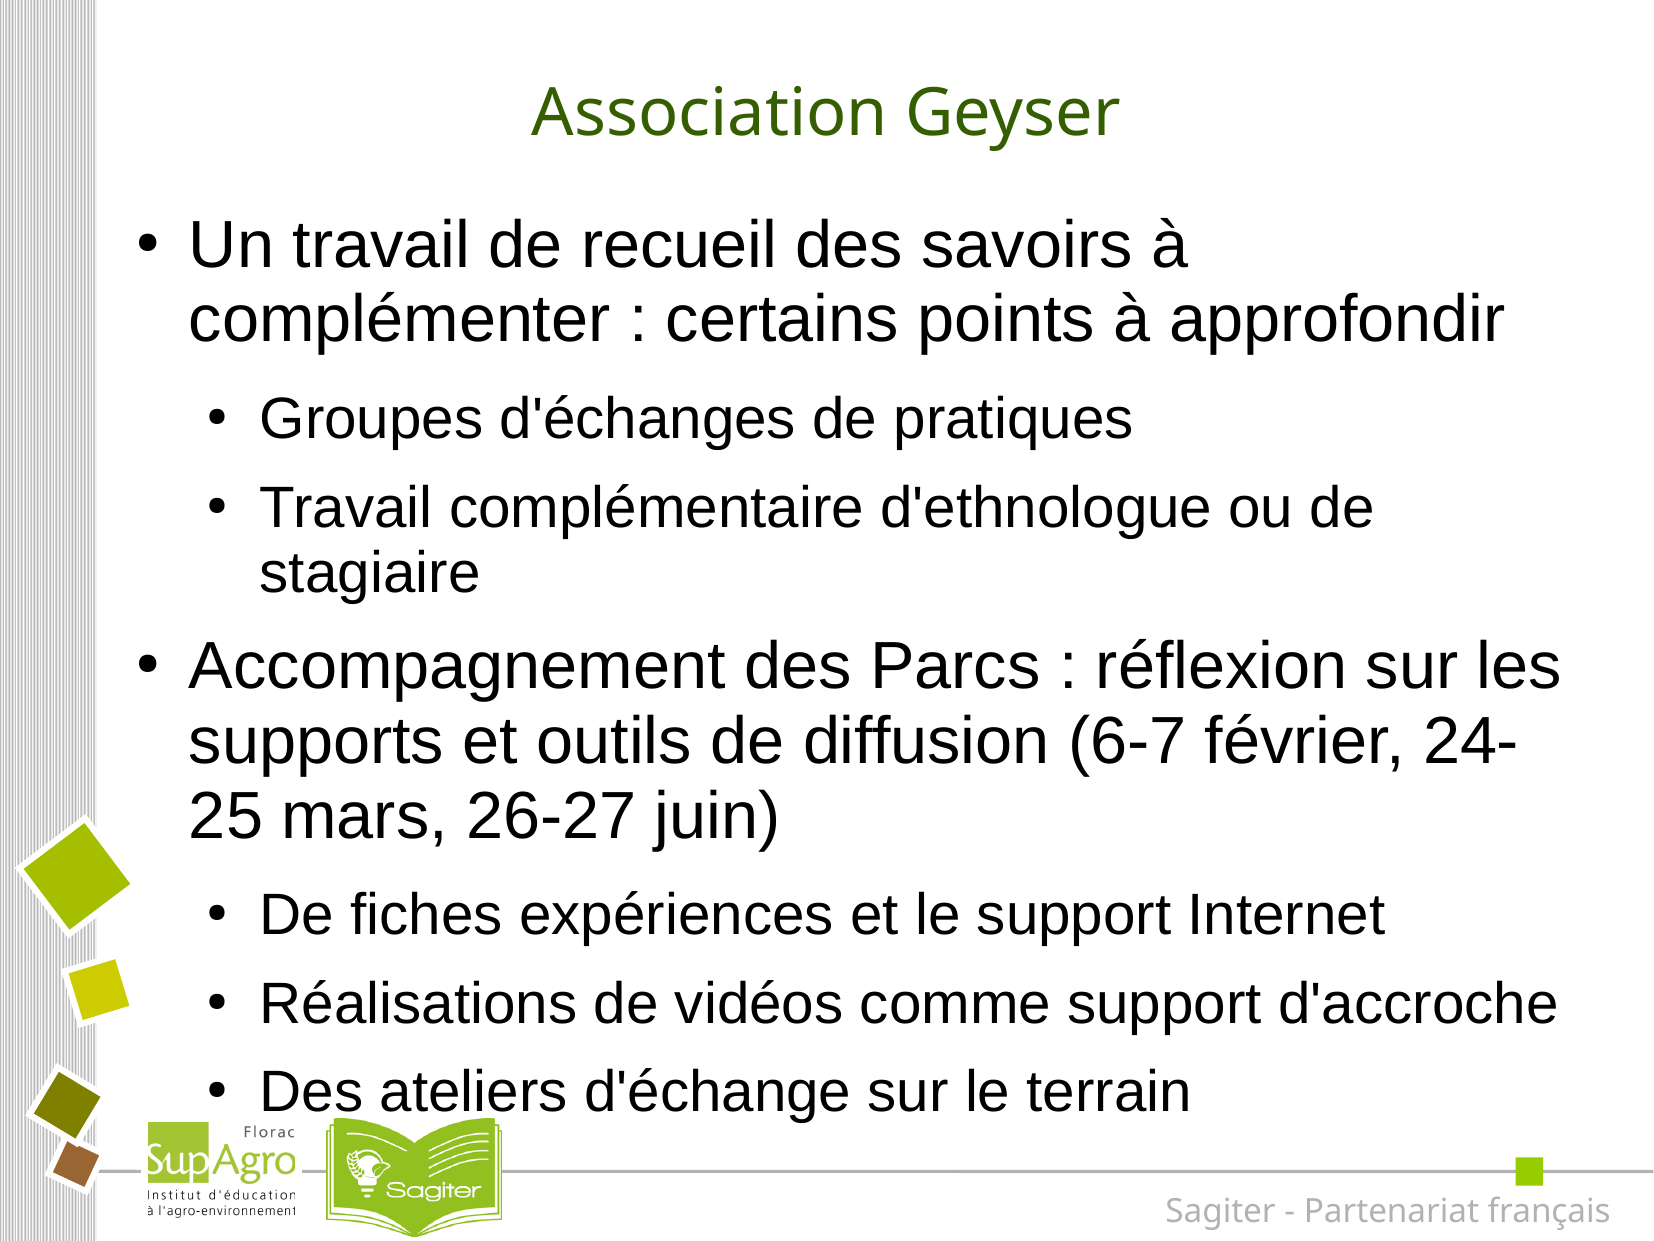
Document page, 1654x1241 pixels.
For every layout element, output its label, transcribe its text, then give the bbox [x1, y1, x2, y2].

text_box [1515, 1157, 1544, 1186]
text_box Sagiter - Partenariat français [124, 1178, 1627, 1240]
text_box [0, 0, 118, 1241]
list Un travail de recueil des savoirs à complémenter : certains points à approfondir Groupes d'échanges de pratiques Travail complémentaire d'ethnologue ou de stagiaire Accompagnement des Parcs : réflexion sur les supports et outils de diffusion (6-7 février, 24-25 mars, 26-27 juin) De fiches expériences et le support Internet Réalisations de vidéos comme support d'accroche Des ateliers d'échange sur le terrain [118, 206, 1571, 1109]
picture [147, 1122, 296, 1218]
title Association Geyser [97, 41, 1571, 178]
picture [326, 1118, 502, 1237]
